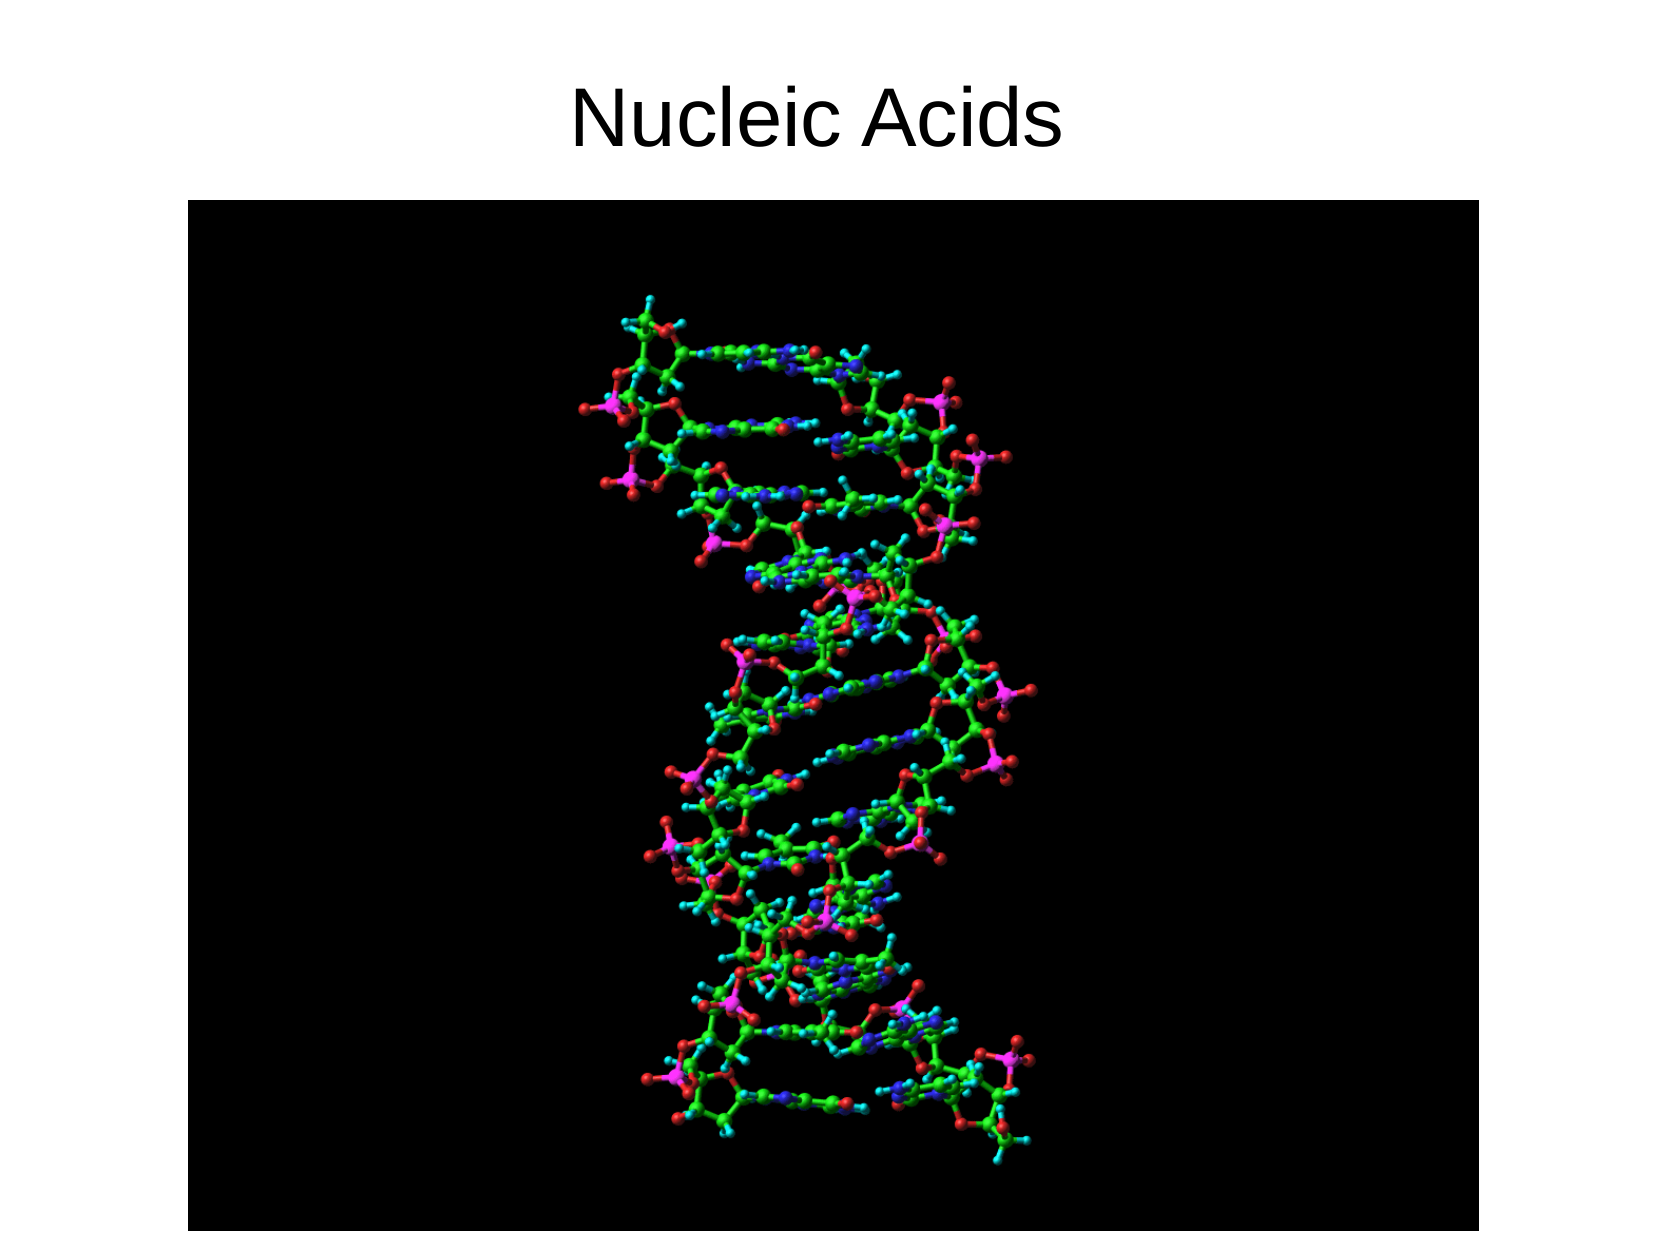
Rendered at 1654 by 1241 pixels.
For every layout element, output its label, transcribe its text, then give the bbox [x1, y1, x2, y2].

text_box Nucleic Acids [555, 63, 1642, 172]
picture [188, 200, 1479, 1231]
